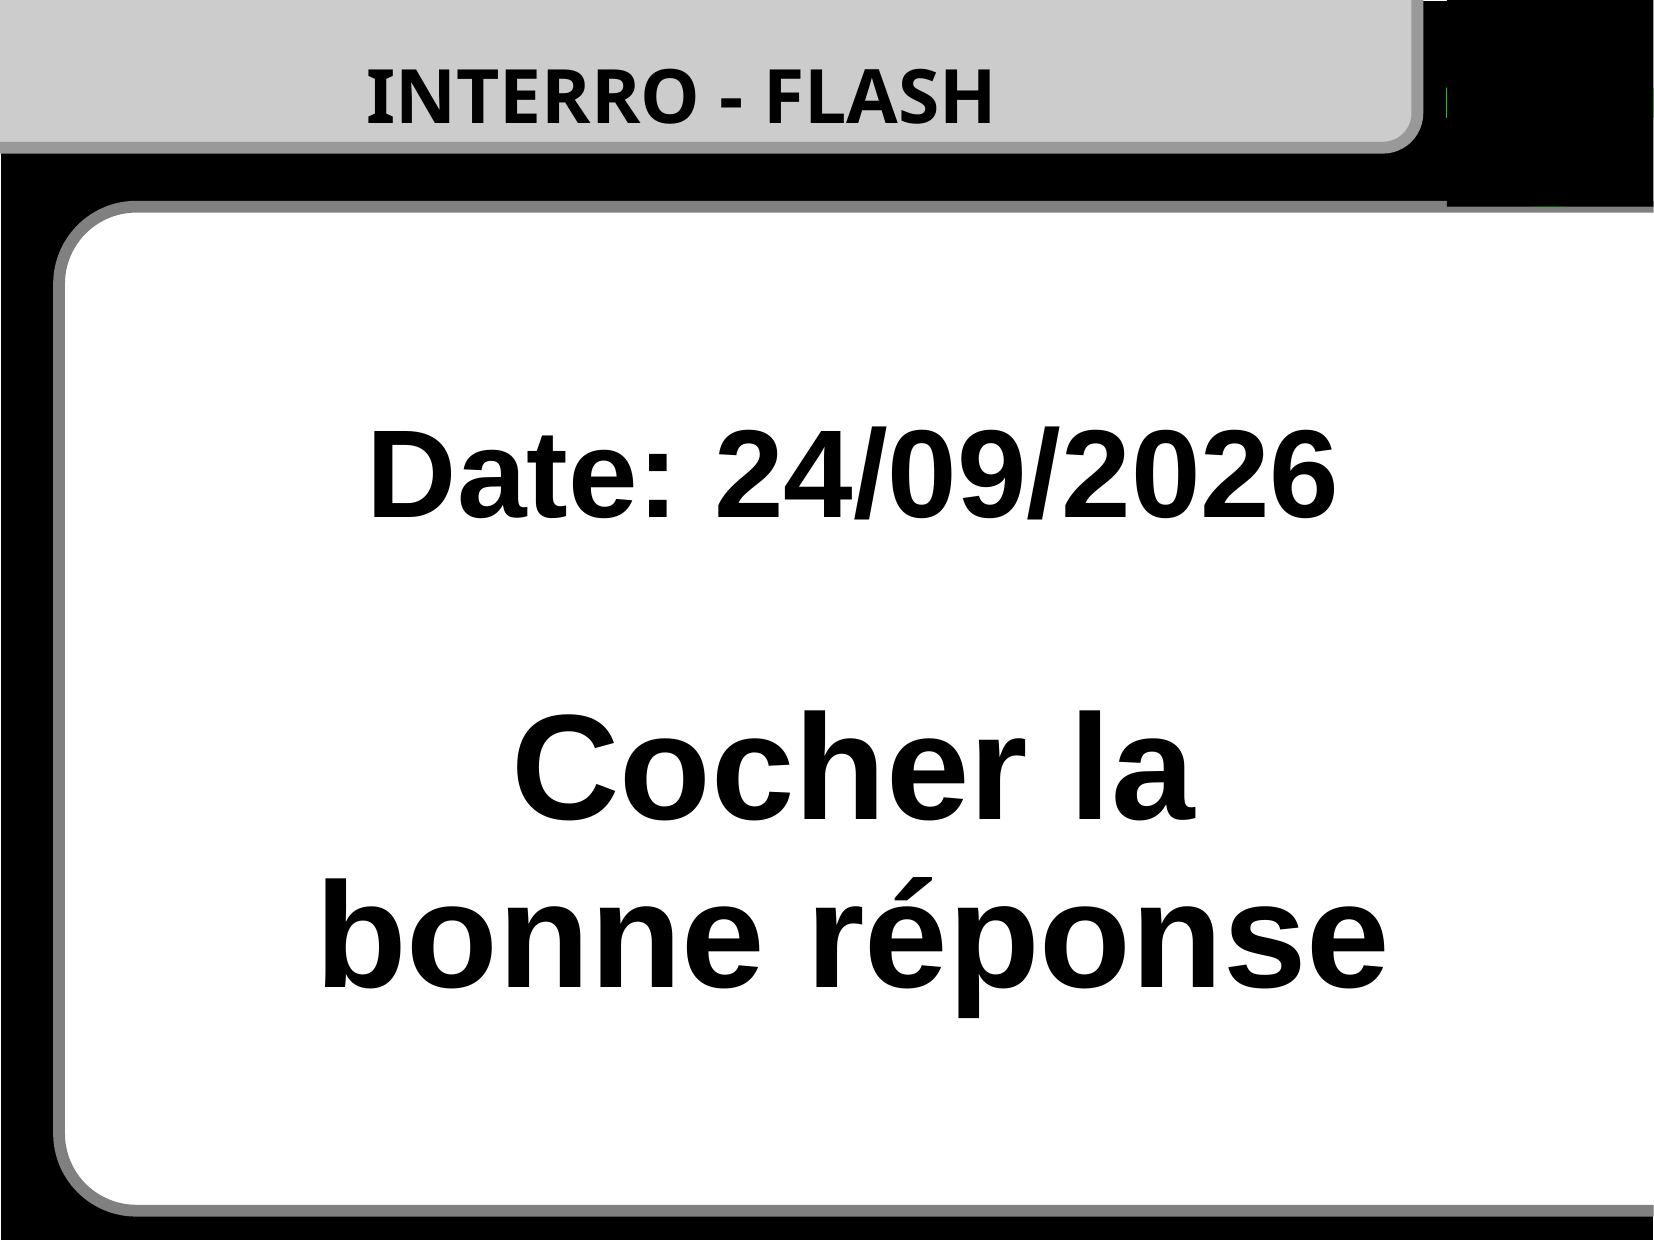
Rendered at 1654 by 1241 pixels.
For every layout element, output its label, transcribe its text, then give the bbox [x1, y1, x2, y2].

title INTERRO - FLASH [59, 5, 1306, 184]
subtitle Date: 10/10/2023 Cocher la bonne réponse [82, 242, 1625, 1182]
text_box [1446, 0, 1654, 207]
